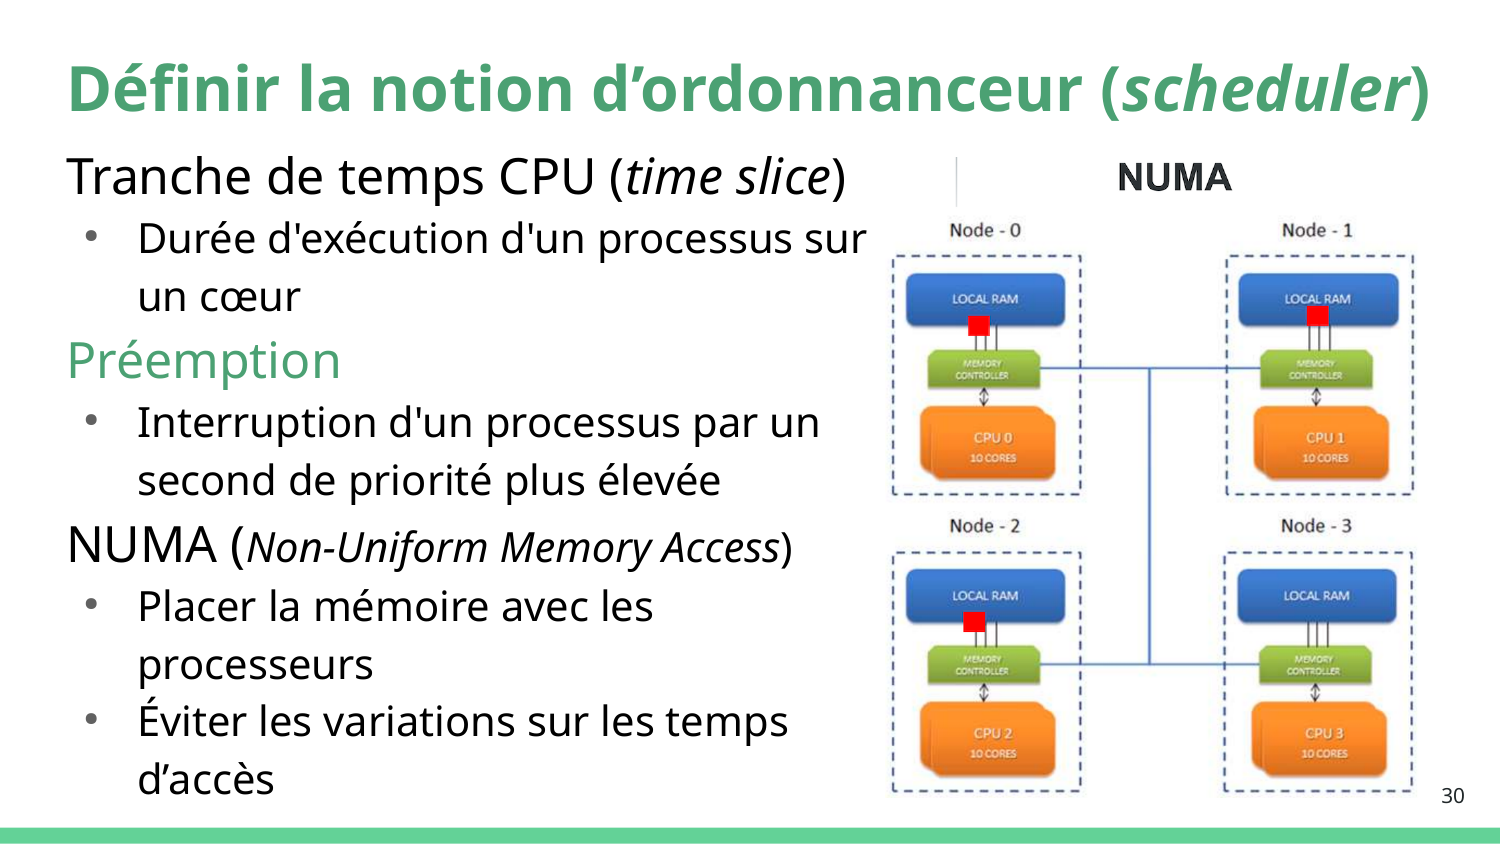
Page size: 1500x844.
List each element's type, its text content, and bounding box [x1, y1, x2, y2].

picture [885, 157, 1419, 798]
list Tranche de temps CPU (time slice) Durée d'exécution d'un processus sur un cœur Préemption Interruption d'un processus par un second de priorité plus élevée NUMA (Non-Uniform Memory Access) Placer la mémoire avec les processeurs Éviter les variations sur les temps d’accès [51, 120, 886, 827]
slide_number <numéro> [1389, 764, 1480, 830]
title Définir la notion d’ordonnanceur (scheduler) [51, 23, 1449, 117]
